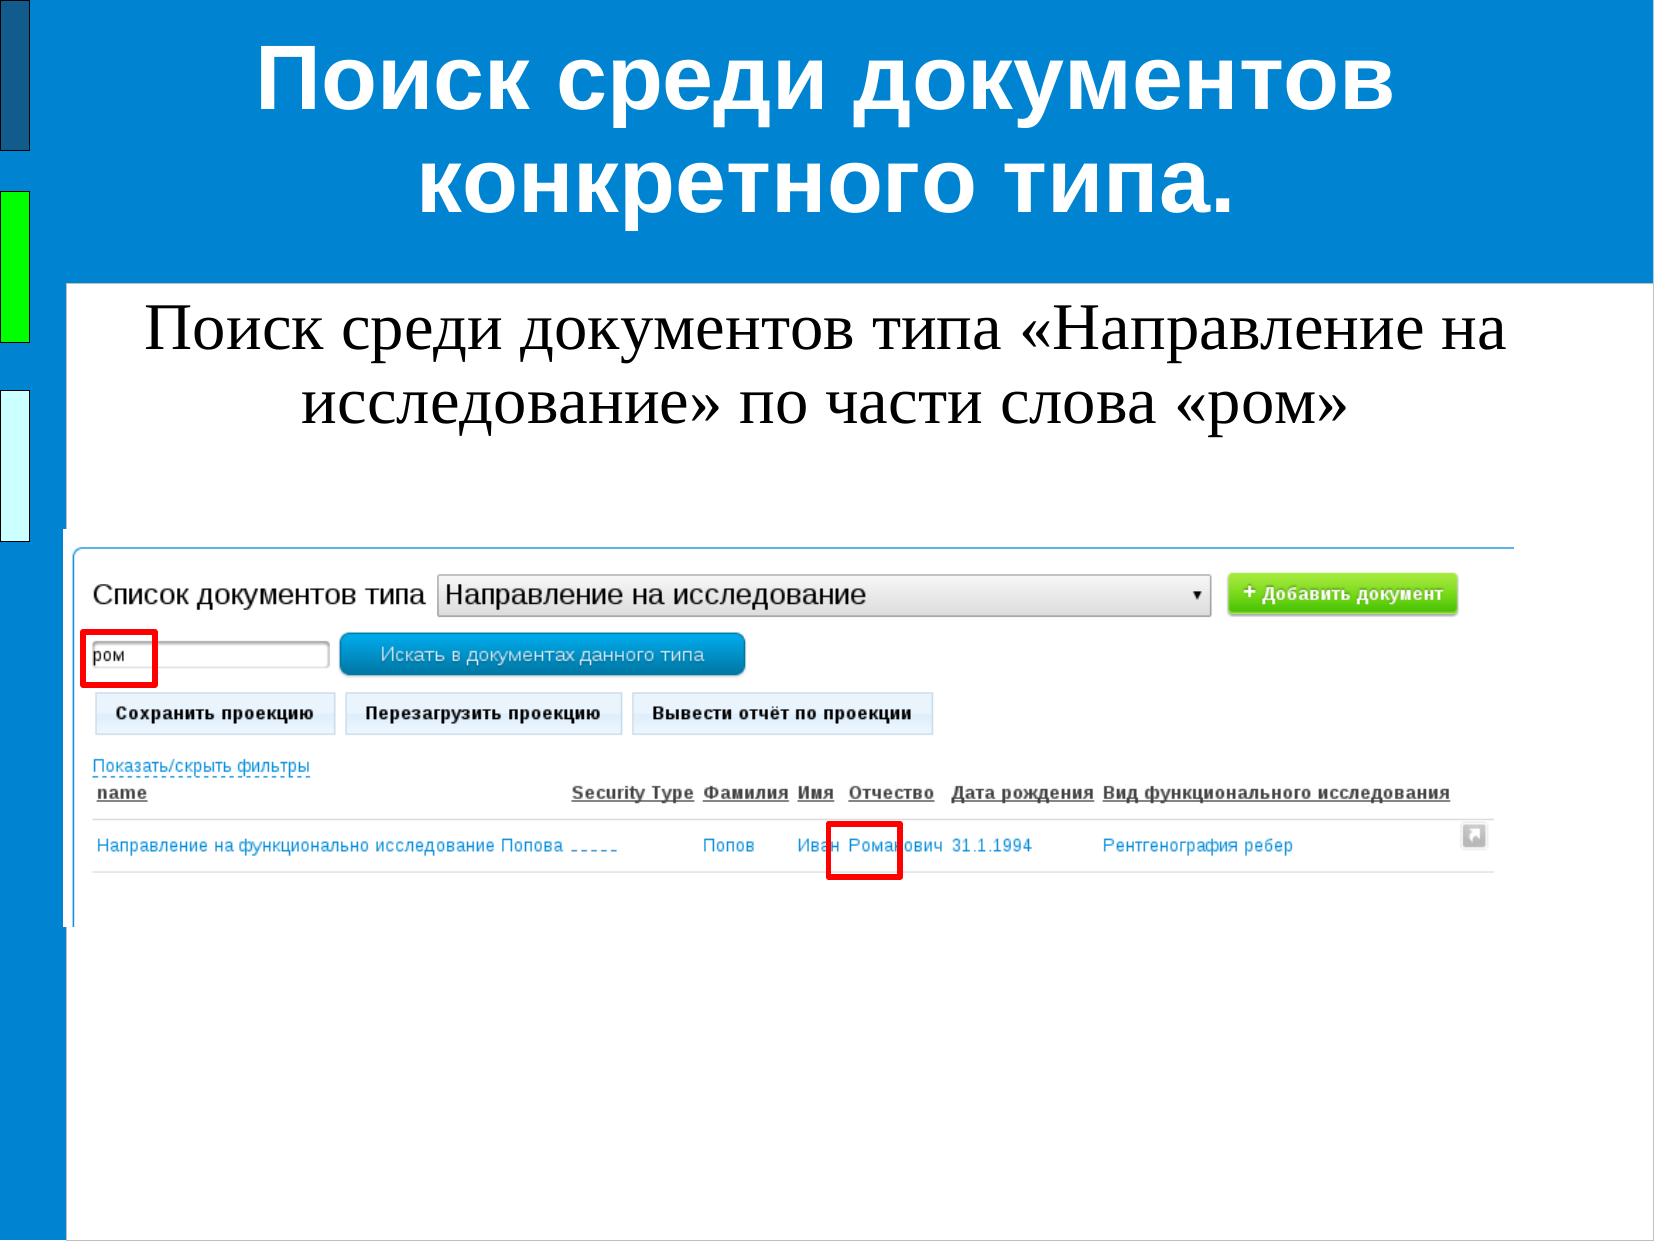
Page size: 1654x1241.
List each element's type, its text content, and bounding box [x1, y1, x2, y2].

title Поиск среди документов конкретного типа. [82, 26, 1571, 232]
picture [63, 529, 1514, 927]
subtitle Поиск среди документов типа «Направление на исследование» по части слова «ром» [82, 290, 1571, 1109]
